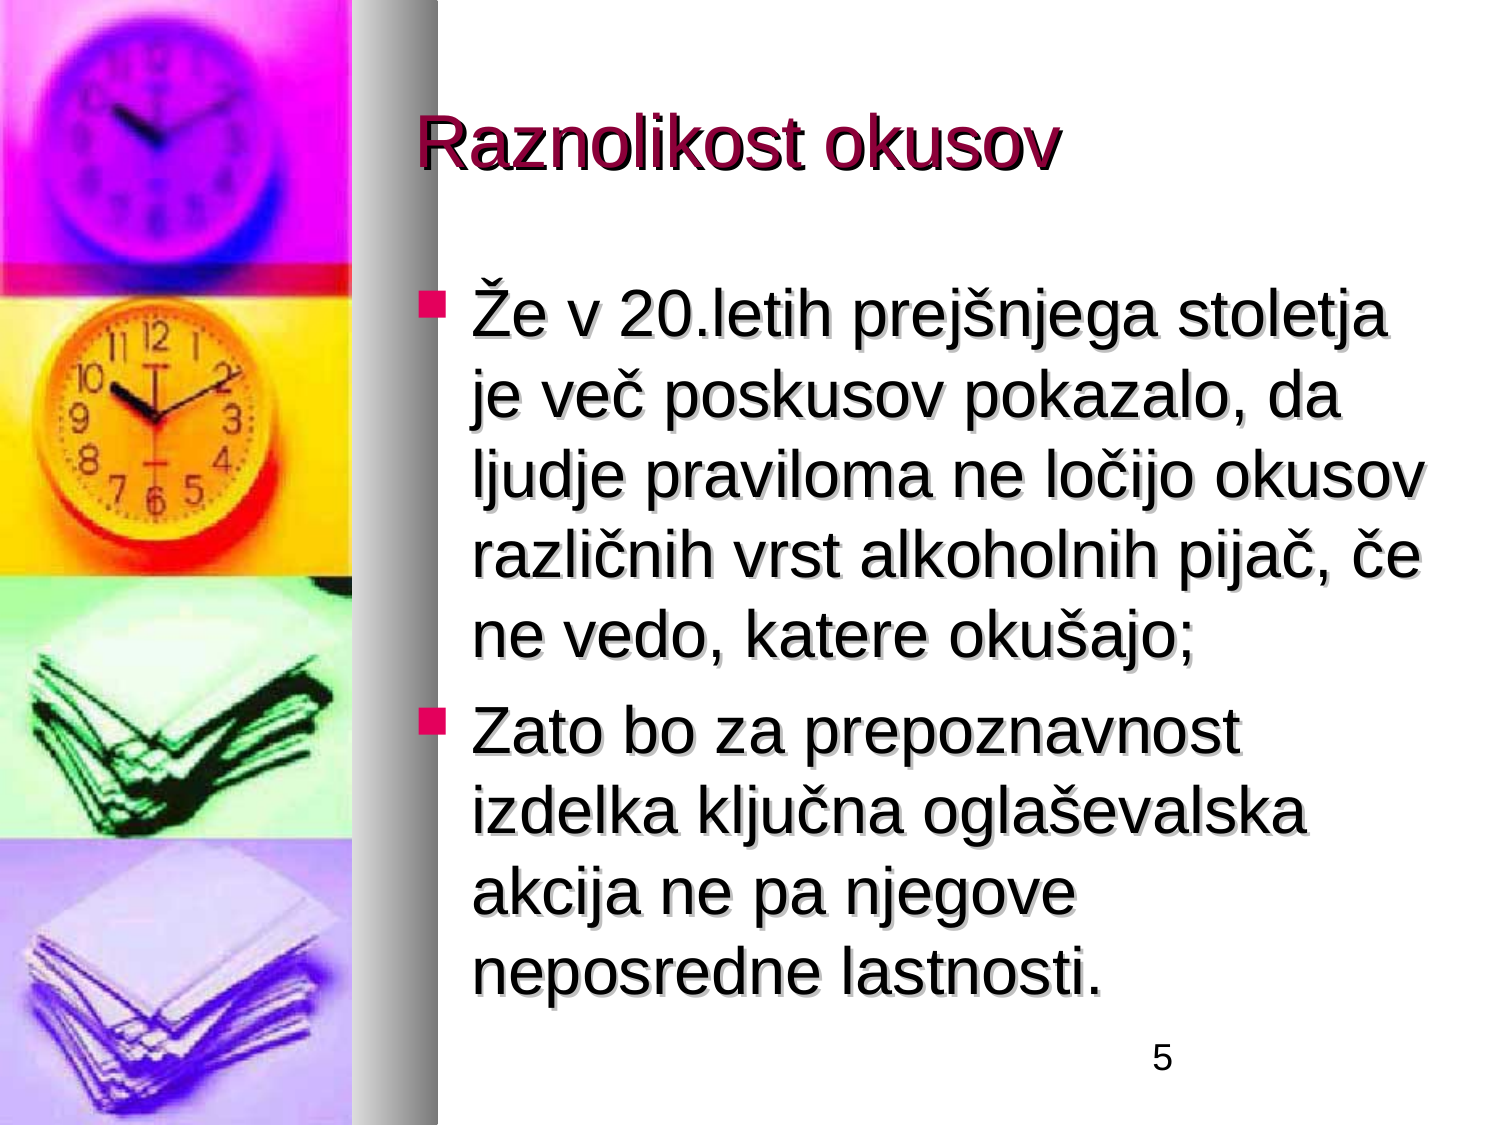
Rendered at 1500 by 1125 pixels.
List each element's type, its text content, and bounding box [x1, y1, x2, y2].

list Že v 20.letih prejšnjega stoletja je več poskusov pokazalo, da ljudje praviloma ne ločijo okusov različnih vrst alkoholnih pijač, če ne vedo, katere okušajo; Zato bo za prepoznavnost izdelka ključna oglaševalska akcija ne pa njegove neposredne lastnosti. [399, 262, 1450, 1111]
title Raznolikost okusov [399, 37, 1450, 238]
picture [0, 0, 352, 1125]
